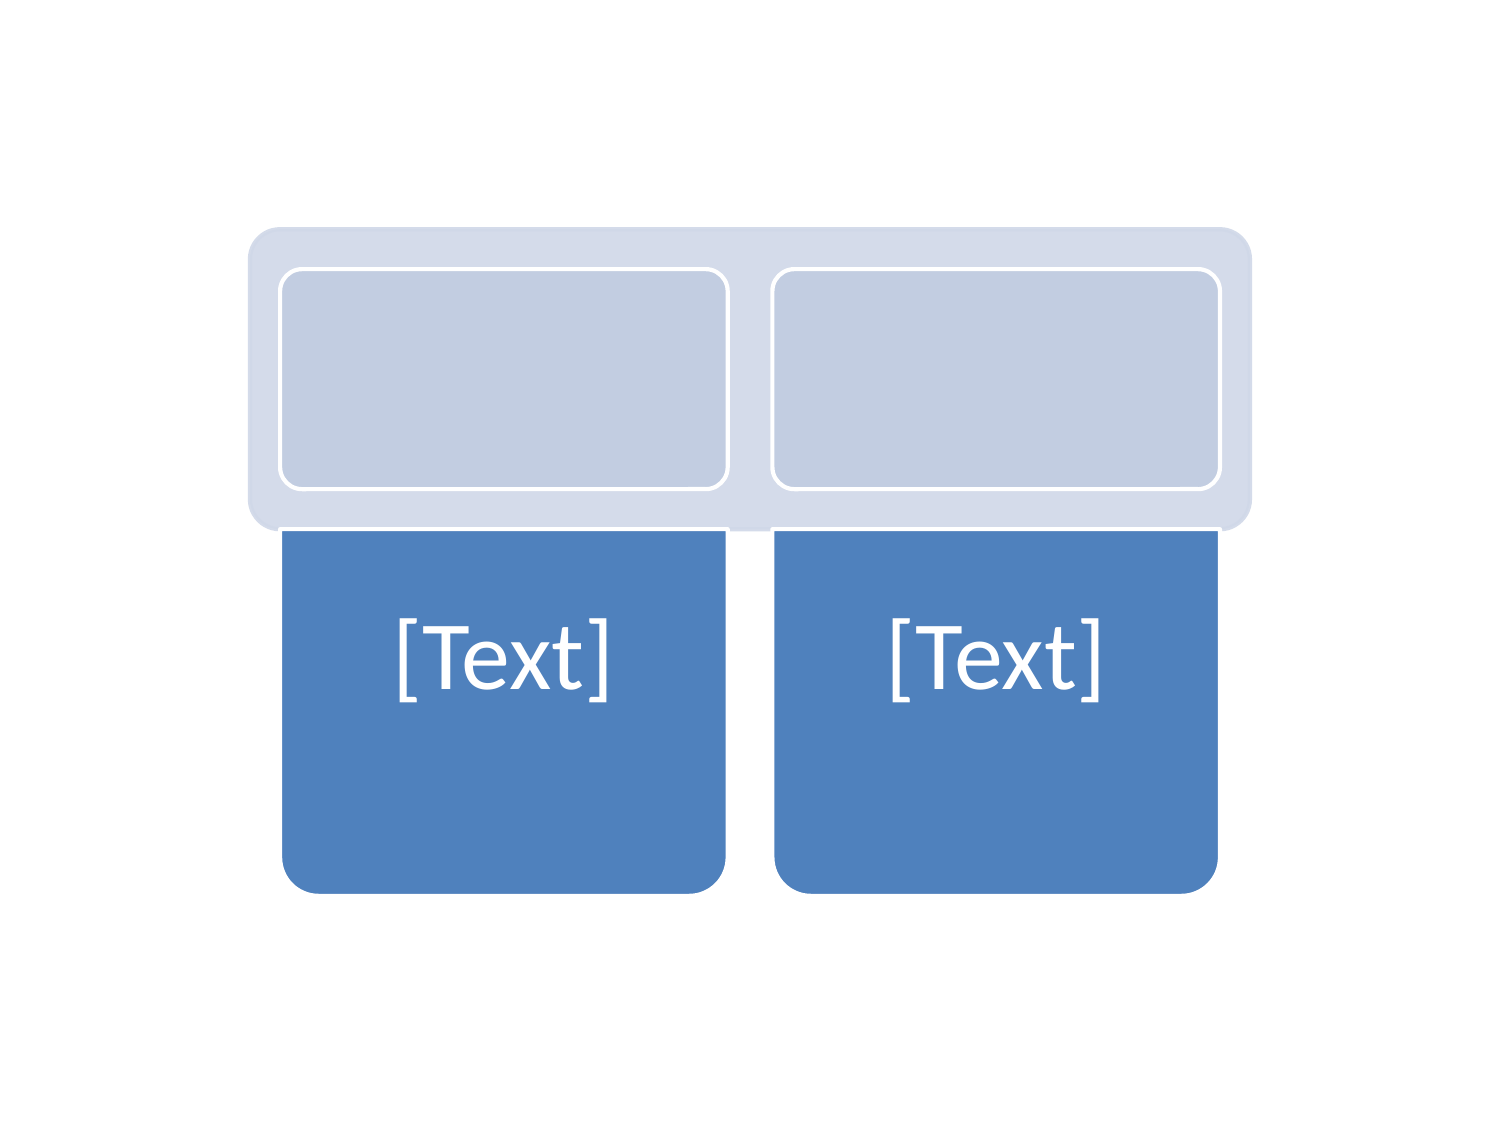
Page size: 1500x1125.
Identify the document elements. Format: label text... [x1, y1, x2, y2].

text_box [249, 229, 1250, 530]
text_box [Text] [280, 529, 728, 896]
text_box [Text] [772, 529, 1220, 896]
